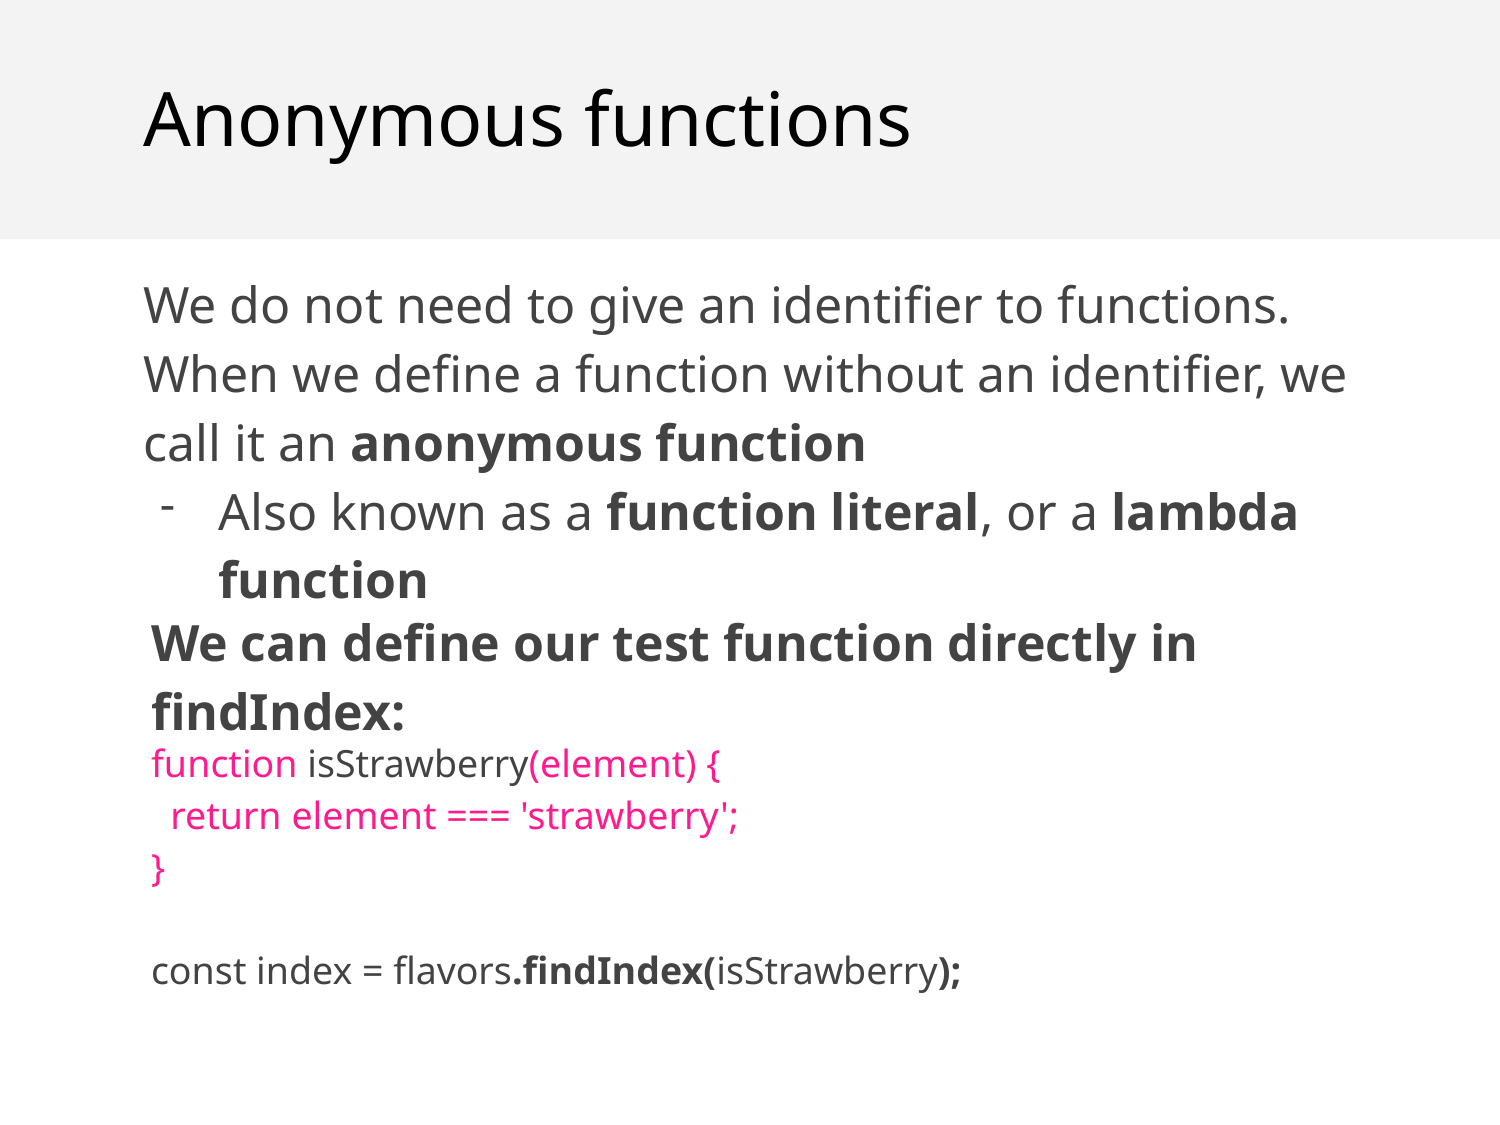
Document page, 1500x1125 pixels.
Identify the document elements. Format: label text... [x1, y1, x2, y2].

list We do not need to give an identifier to functions. When we define a function without an identifier, we call it an anonymous function Also known as a function literal, or a lambda function [128, 249, 1372, 576]
text_box function isStrawberry(element) { return element === 'strawberry'; } const index = flavors.findIndex(isStrawberry); [135, 718, 1380, 1019]
text_box We can define our test function directly in findIndex: [135, 642, 1405, 701]
title Anonymous functions [128, 56, 1372, 183]
